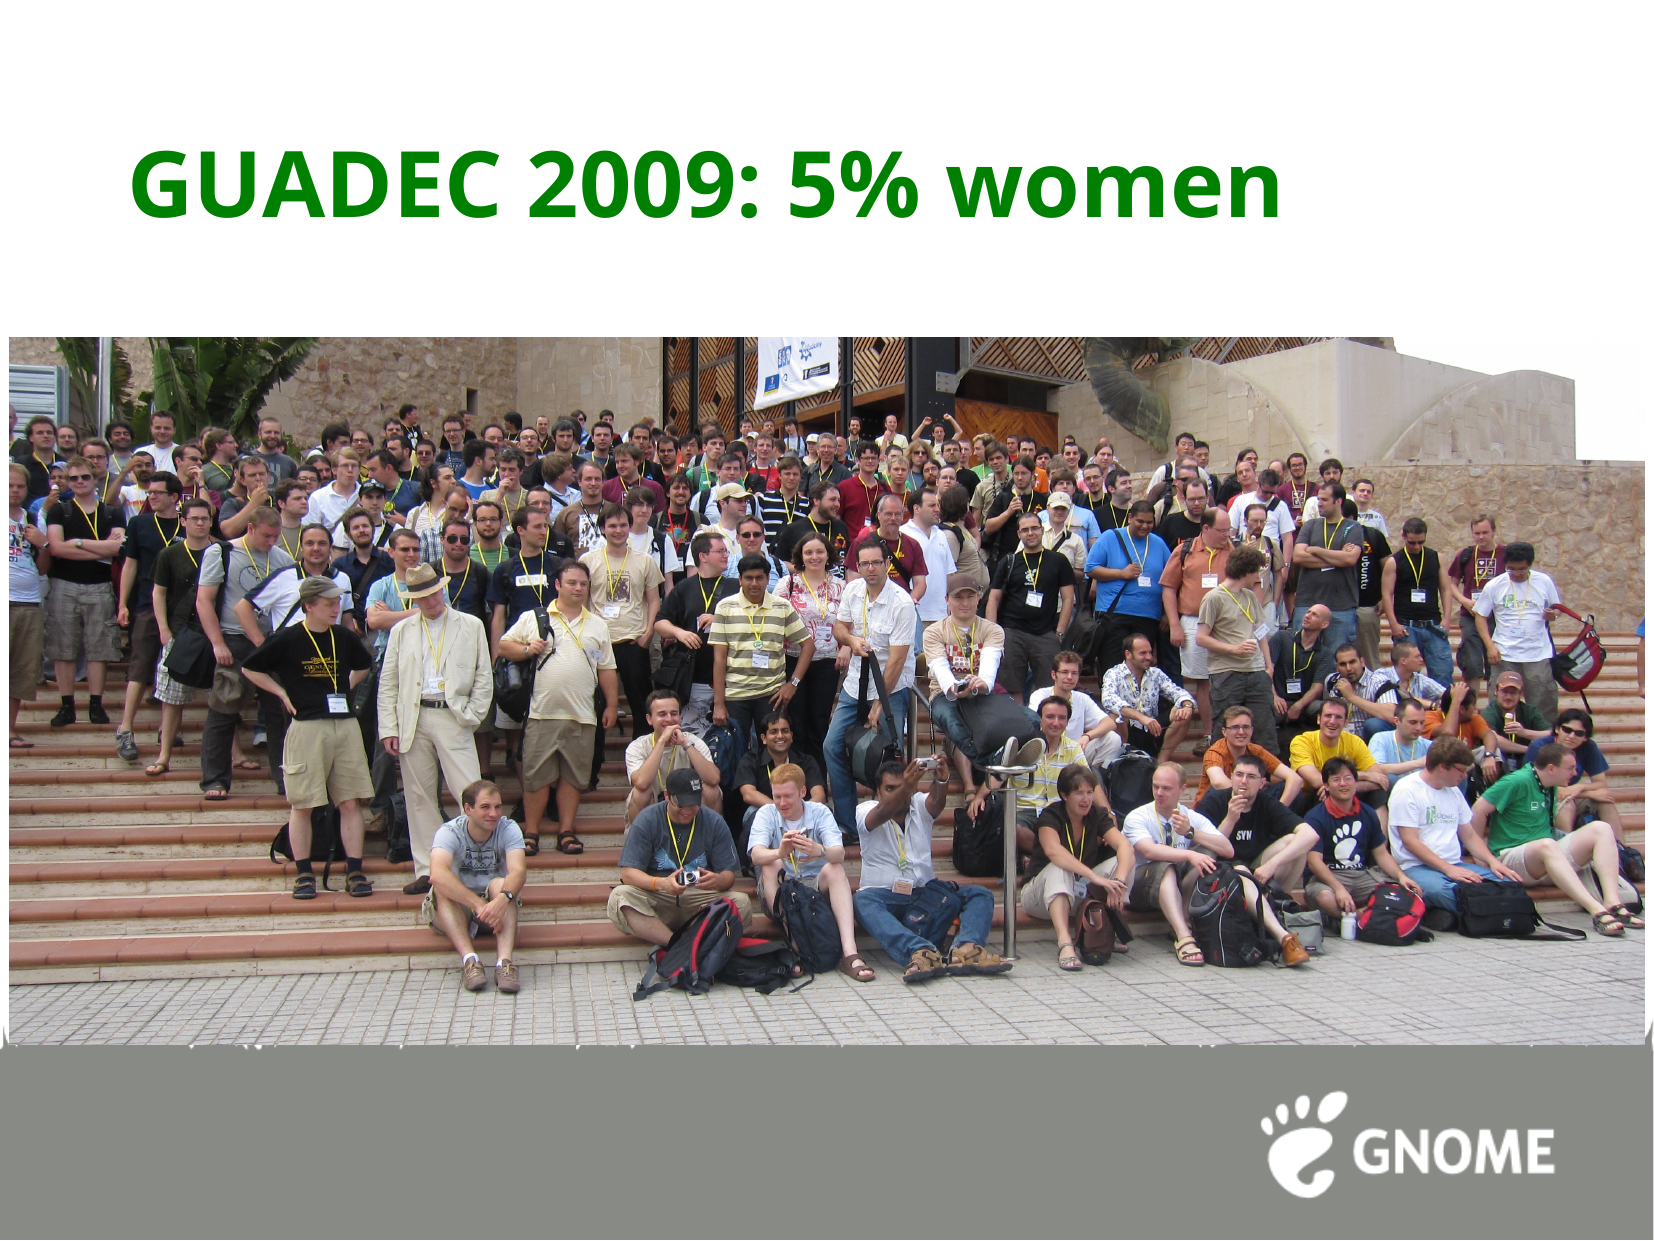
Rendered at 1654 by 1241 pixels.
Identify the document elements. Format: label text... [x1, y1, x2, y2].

picture [0, 0, 1654, 1241]
text_box GUADEC 2009: 5% women [112, 112, 1576, 251]
